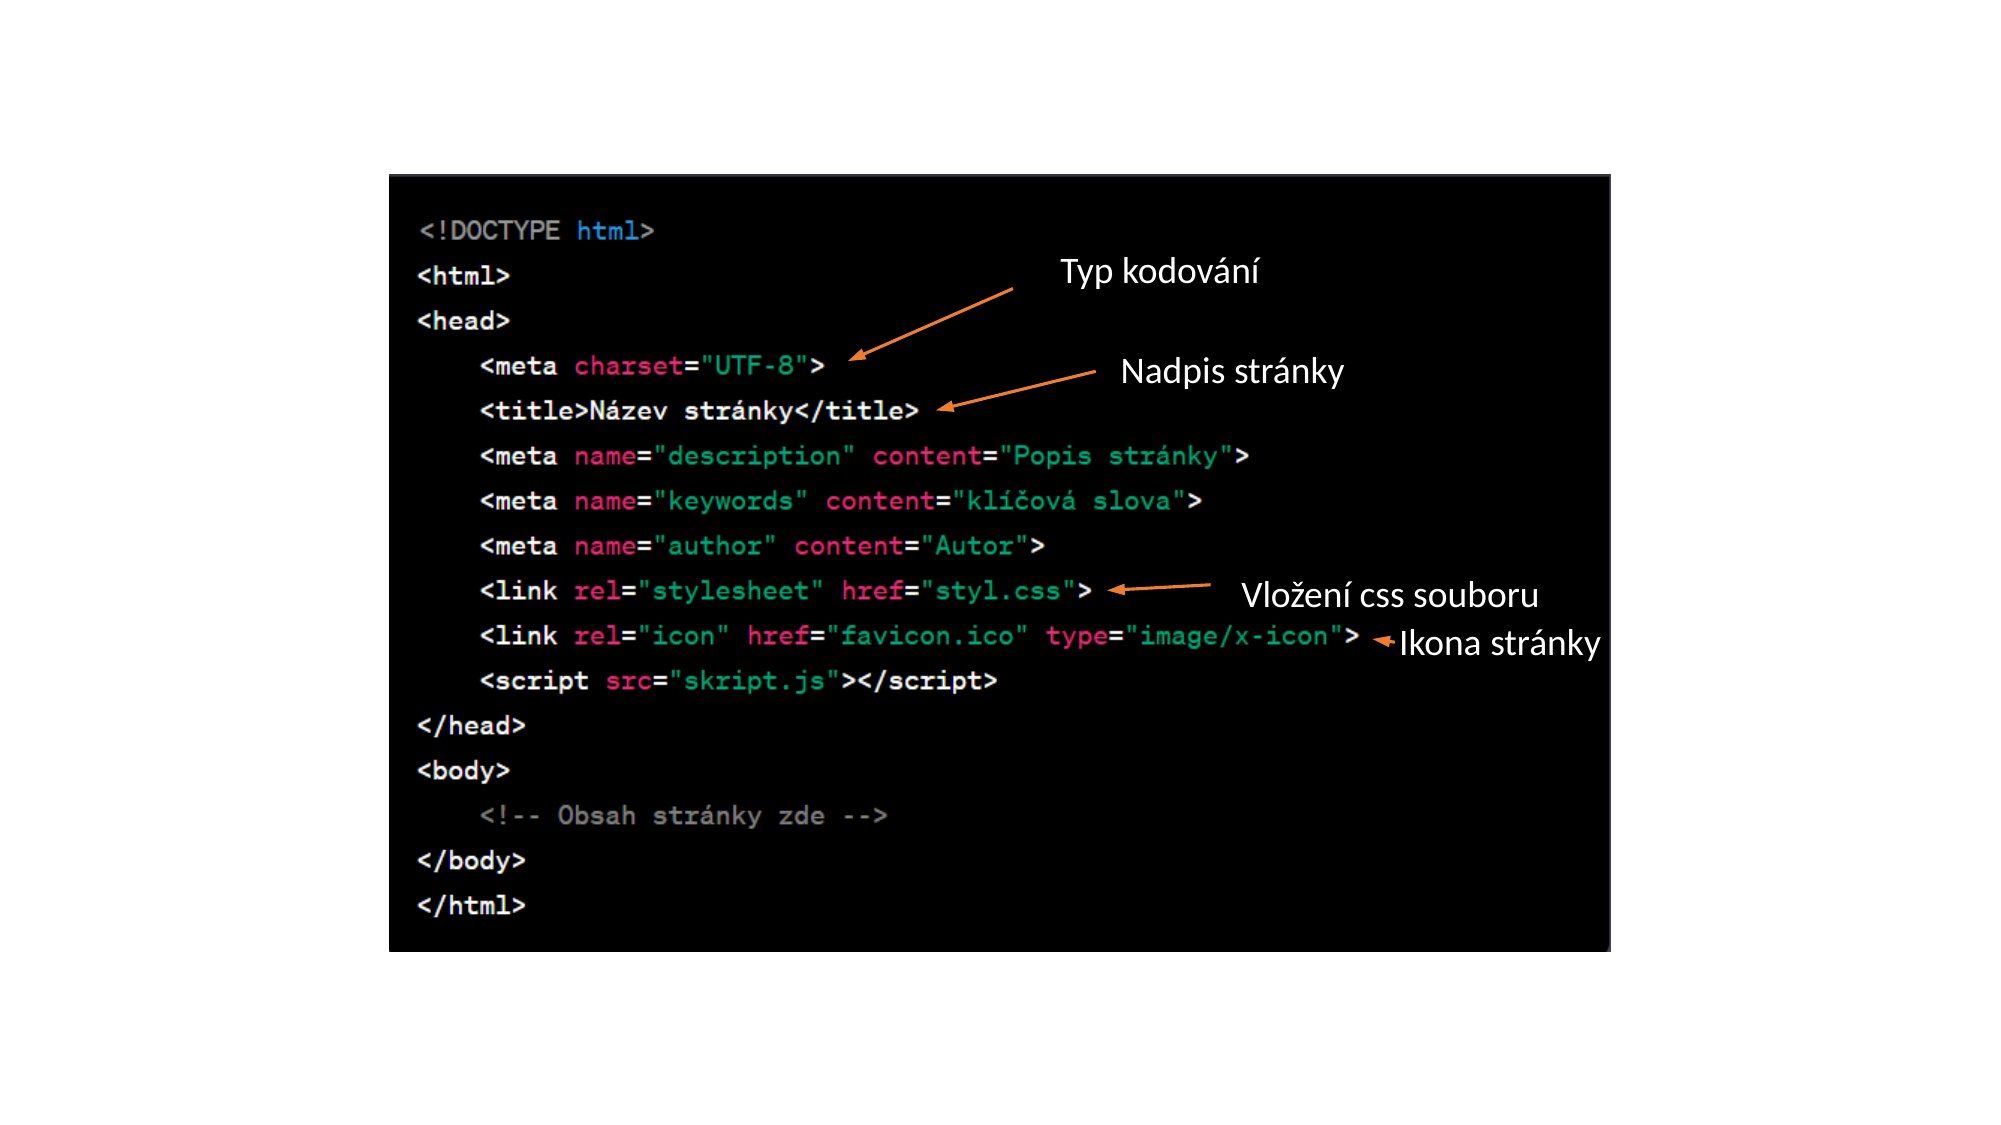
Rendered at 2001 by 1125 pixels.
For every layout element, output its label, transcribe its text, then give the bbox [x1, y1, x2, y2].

picture [389, 174, 1611, 952]
text_box Typ kodování [1045, 238, 1409, 299]
text_box Nadpis stránky [1105, 338, 1467, 400]
text_box Vložení css souboru [1226, 562, 1583, 623]
text_box Ikona stránky [1384, 610, 1644, 672]
